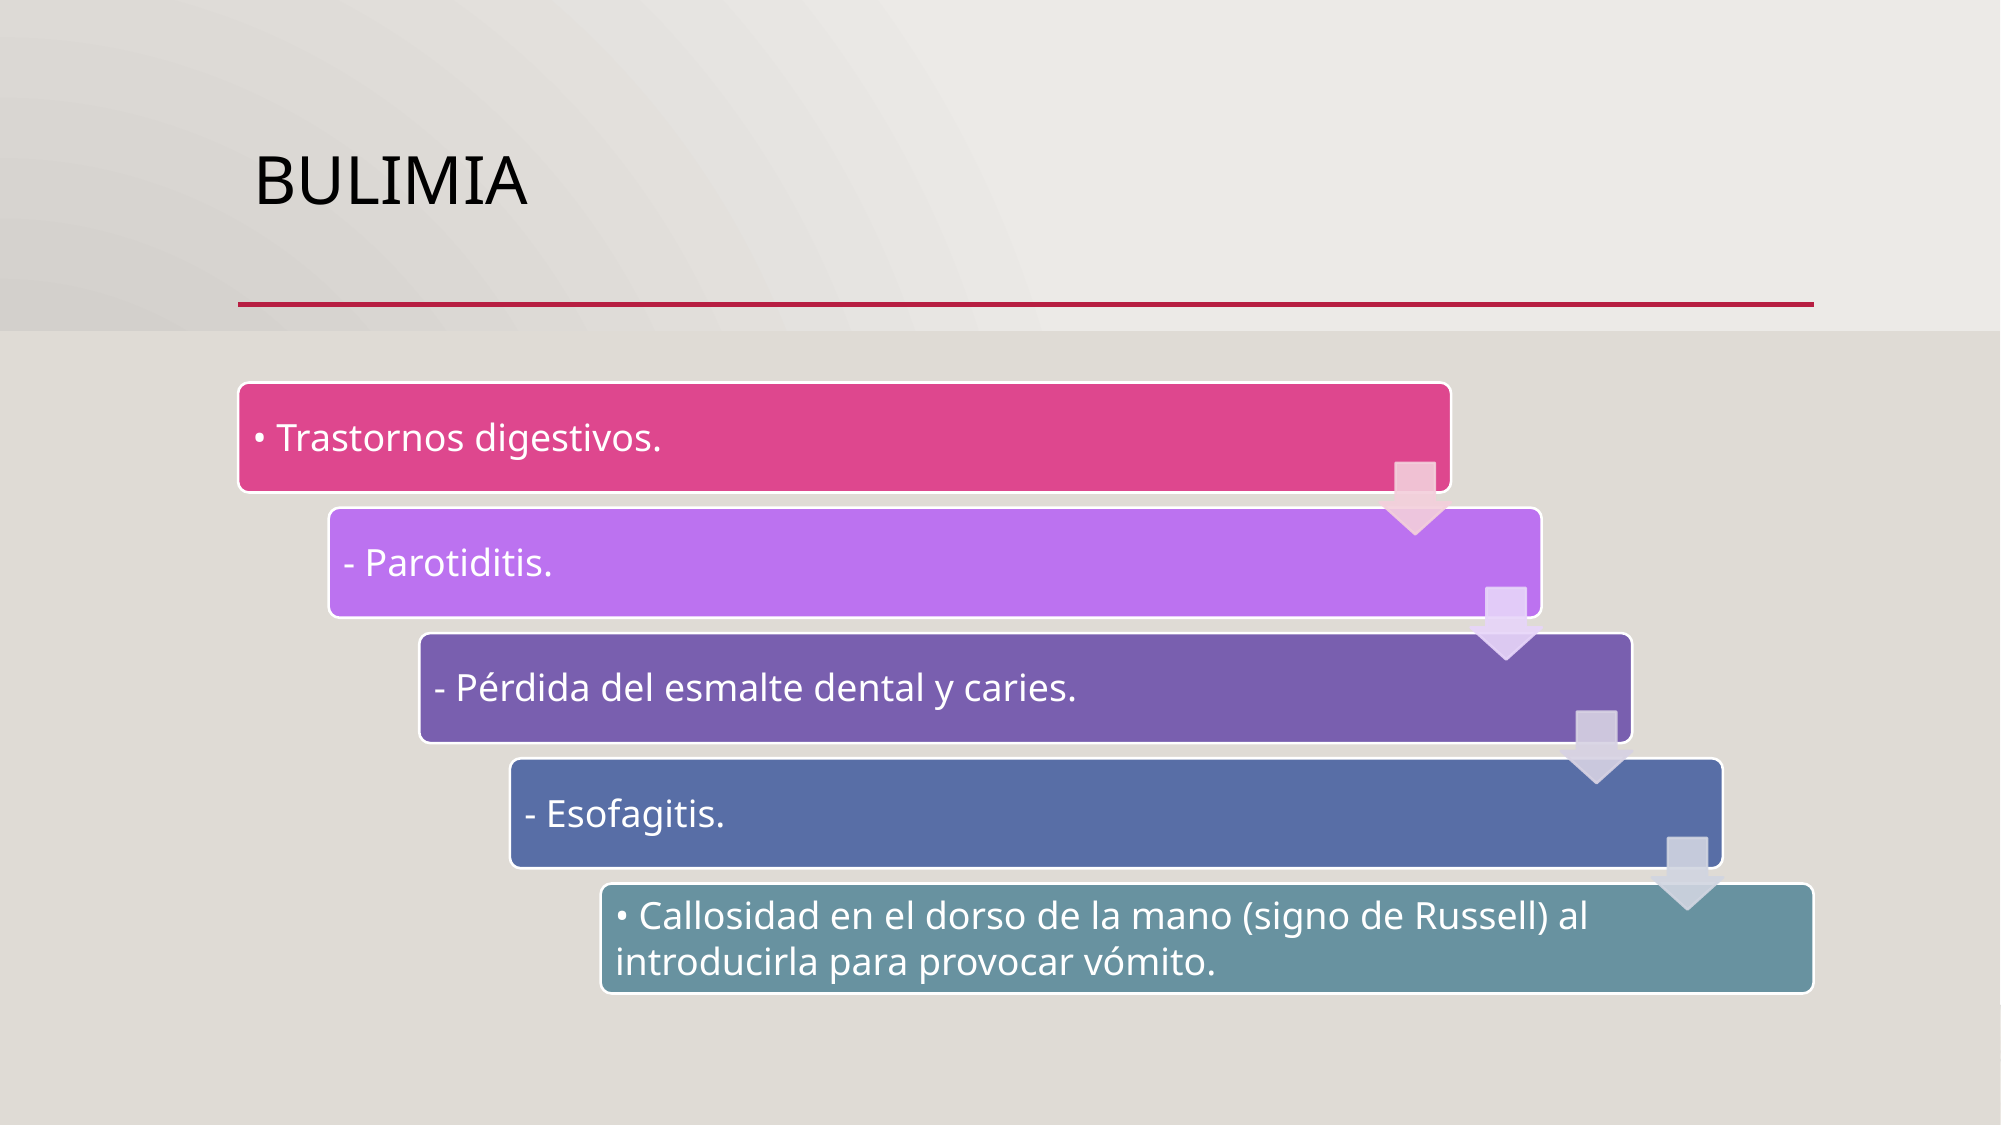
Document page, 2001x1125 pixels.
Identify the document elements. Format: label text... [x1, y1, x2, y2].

text_box - Parotiditis. [328, 507, 1542, 618]
text_box • Callosidad en el dorso de la mano (signo de Russell) al introducirla para provocar vómito. [600, 883, 1814, 994]
text_box - Esofagitis. [509, 758, 1723, 869]
text_box [0, 0, 2000, 1125]
text_box • Trastornos digestivos. [238, 382, 1452, 493]
title BULIMIA [238, 131, 1814, 302]
text_box - Pérdida del esmalte dental y caries. [419, 633, 1633, 744]
